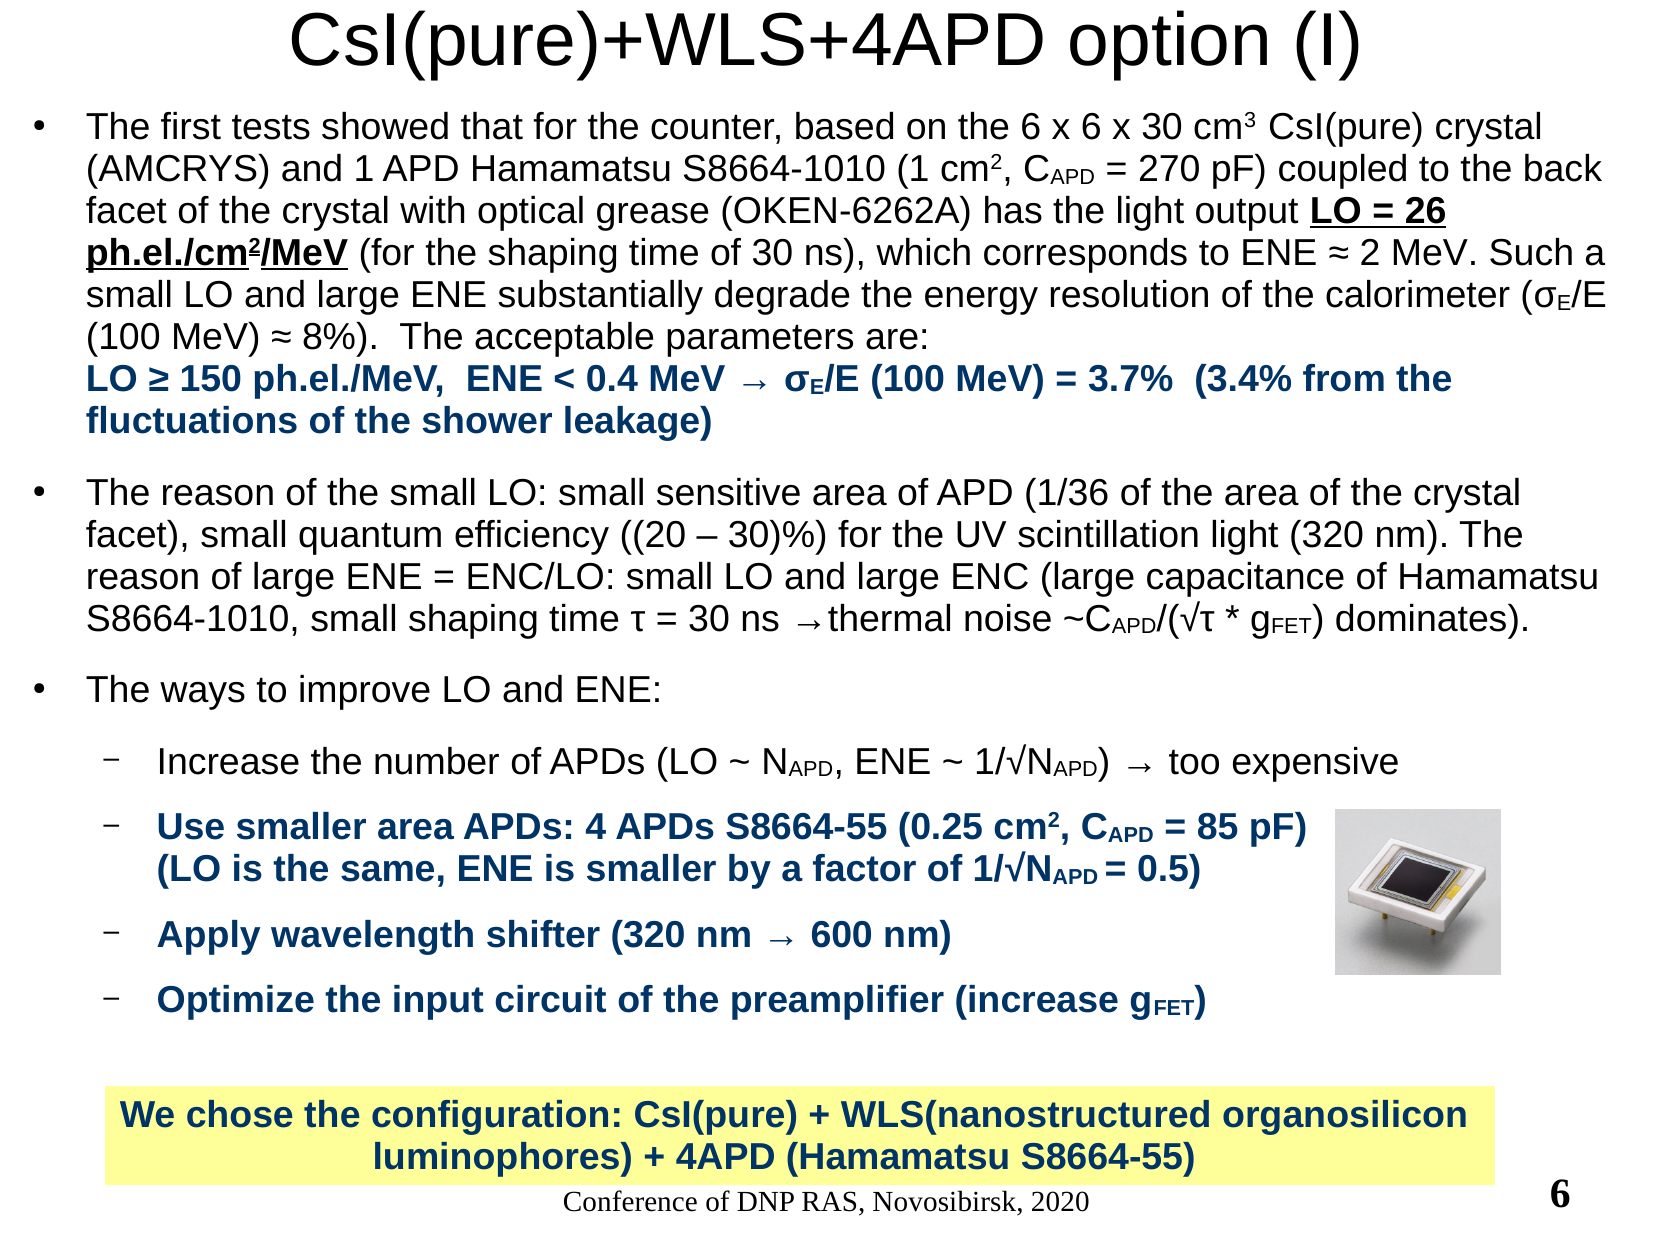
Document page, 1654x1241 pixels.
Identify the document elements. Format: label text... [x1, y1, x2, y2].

title CsI(pure)+WLS+4APD option (I) [82, 0, 1571, 82]
list The first tests showed that for the counter, based on the 6 x 6 x 30 cm3 CsI(pure) crystal (AMCRYS) and 1 APD Hamamatsu S8664-1010 (1 cm2, CAPD = 270 pF) coupled to the back facet of the crystal with optical grease (OKEN-6262A) has the light output LO = 26 ph.el./cm2/MeV (for the shaping time of 30 ns), which corresponds to ENE ≈ 2 MeV. Such a small LO and large ENE substantially degrade the energy resolution of the calorimeter (σE/E (100 MeV) ≈ 8%). The acceptable parameters are: LO ≥ 150 ph.el./MeV, ENE < 0.4 MeV → σE/E (100 MeV) = 3.7% (3.4% from the fluctuations of the shower leakage) The reason of the small LO: small sensitive area of APD (1/36 of the area of the crystal facet), small quantum efficiency ((20 – 30)%) for the UV scintillation light (320 nm). The reason of large ENE = ENC/LO: small LO and large ENC (large capacitance of Hamamatsu S8664-1010, small shaping time τ = 30 ns →thermal noise ~CAPD/(√τ * gFET) dominates). The ways to improve LO and ENE: Increase the number of APDs (LO ~ NAPD, ENE ~ 1/√NAPD) → too expensive Use smaller area APDs: 4 APDs S8664-55 (0.25 cm2, CAPD = 85 pF) (LO is the same, ENE is smaller by a factor of 1/√NAPD = 0.5) Apply wavelength shifter (320 nm → 600 nm) Optimize the input circuit of the preamplifier (increase gFET) [15, 105, 1636, 1081]
picture [1335, 809, 1501, 976]
text_box We chose the configuration: CsI(pure) + WLS(nanostructured organosilicon luminophores) + 4APD (Hamamatsu S8664-55) [105, 1086, 1495, 1186]
